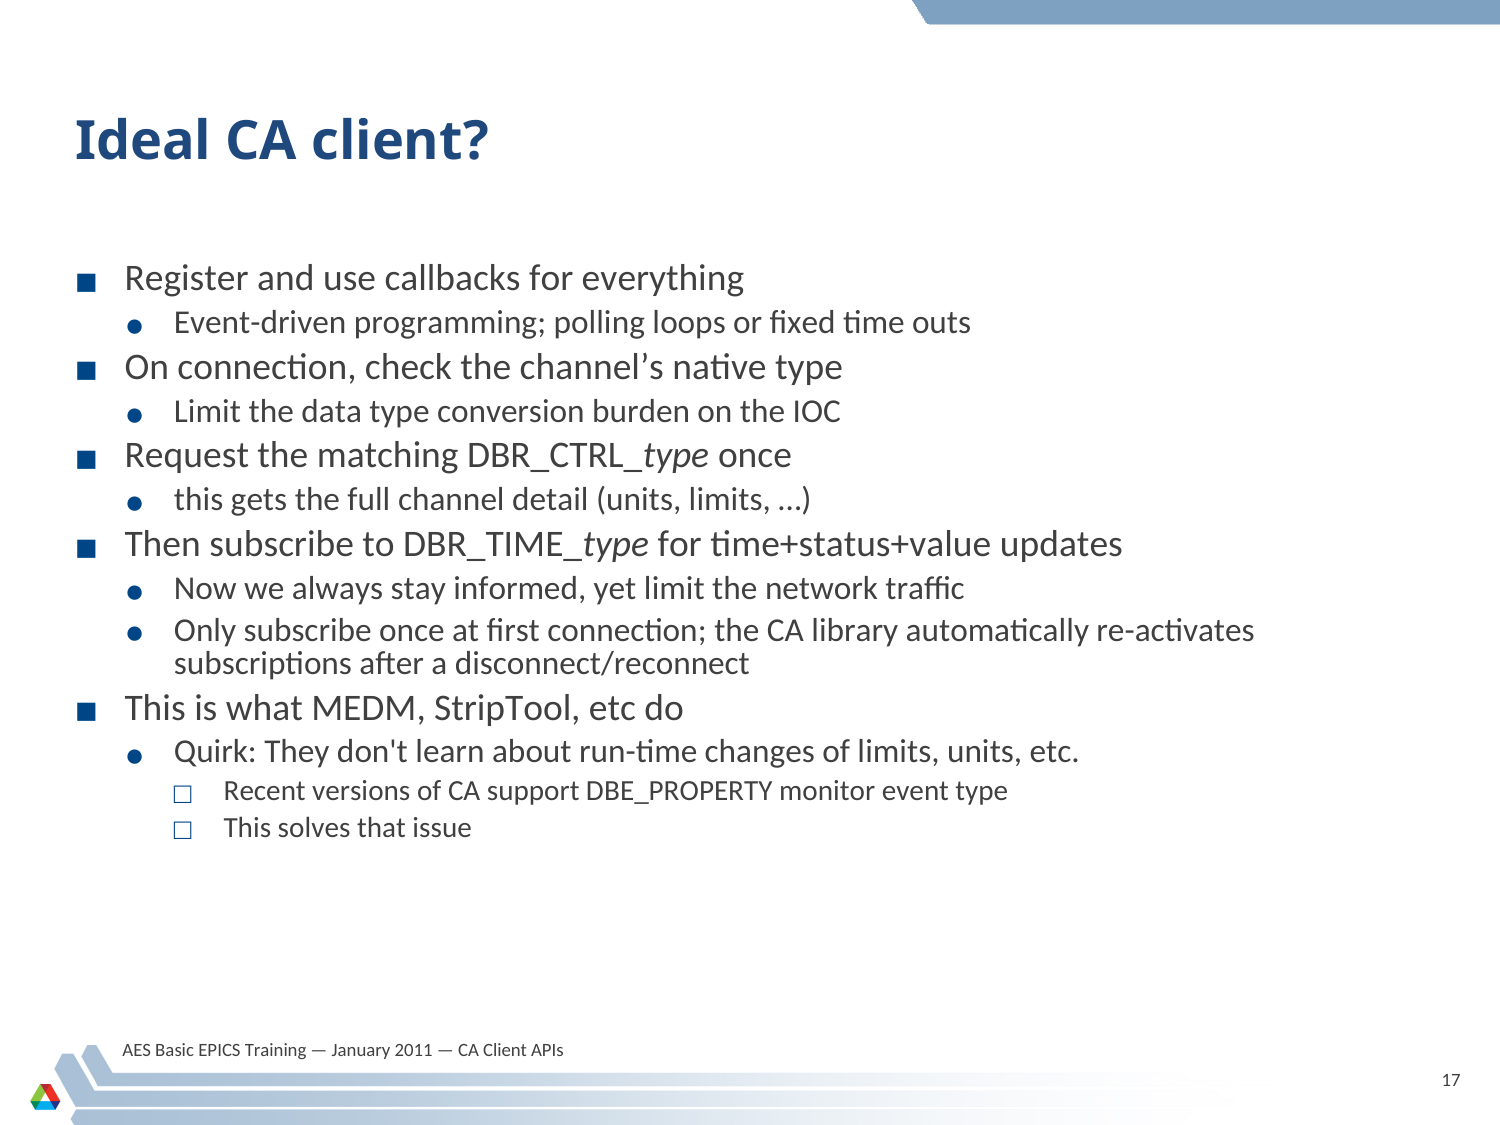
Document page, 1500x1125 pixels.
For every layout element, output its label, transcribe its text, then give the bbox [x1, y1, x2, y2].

picture [0, 0, 1500, 26]
list Register and use callbacks for everything Event-driven programming; polling loops or fixed time outs On connection, check the channel’s native type Limit the data type conversion burden on the IOC Request the matching DBR_CTRL_type once this gets the full channel detail (units, limits, …) Then subscribe to DBR_TIME_type for time+status+value updates Now we always stay informed, yet limit the network traffic Only subscribe once at first connection; the CA library automatically re-activates subscriptions after a disconnect/reconnect This is what MEDM, StripTool, etc do Quirk: They don't learn about run-time changes of limits, units, etc. Recent versions of CA support DBE_PROPERTY monitor event type This solves that issue [75, 262, 1426, 921]
picture [0, 1037, 1500, 1125]
title Ideal CA client? [75, 107, 1426, 171]
